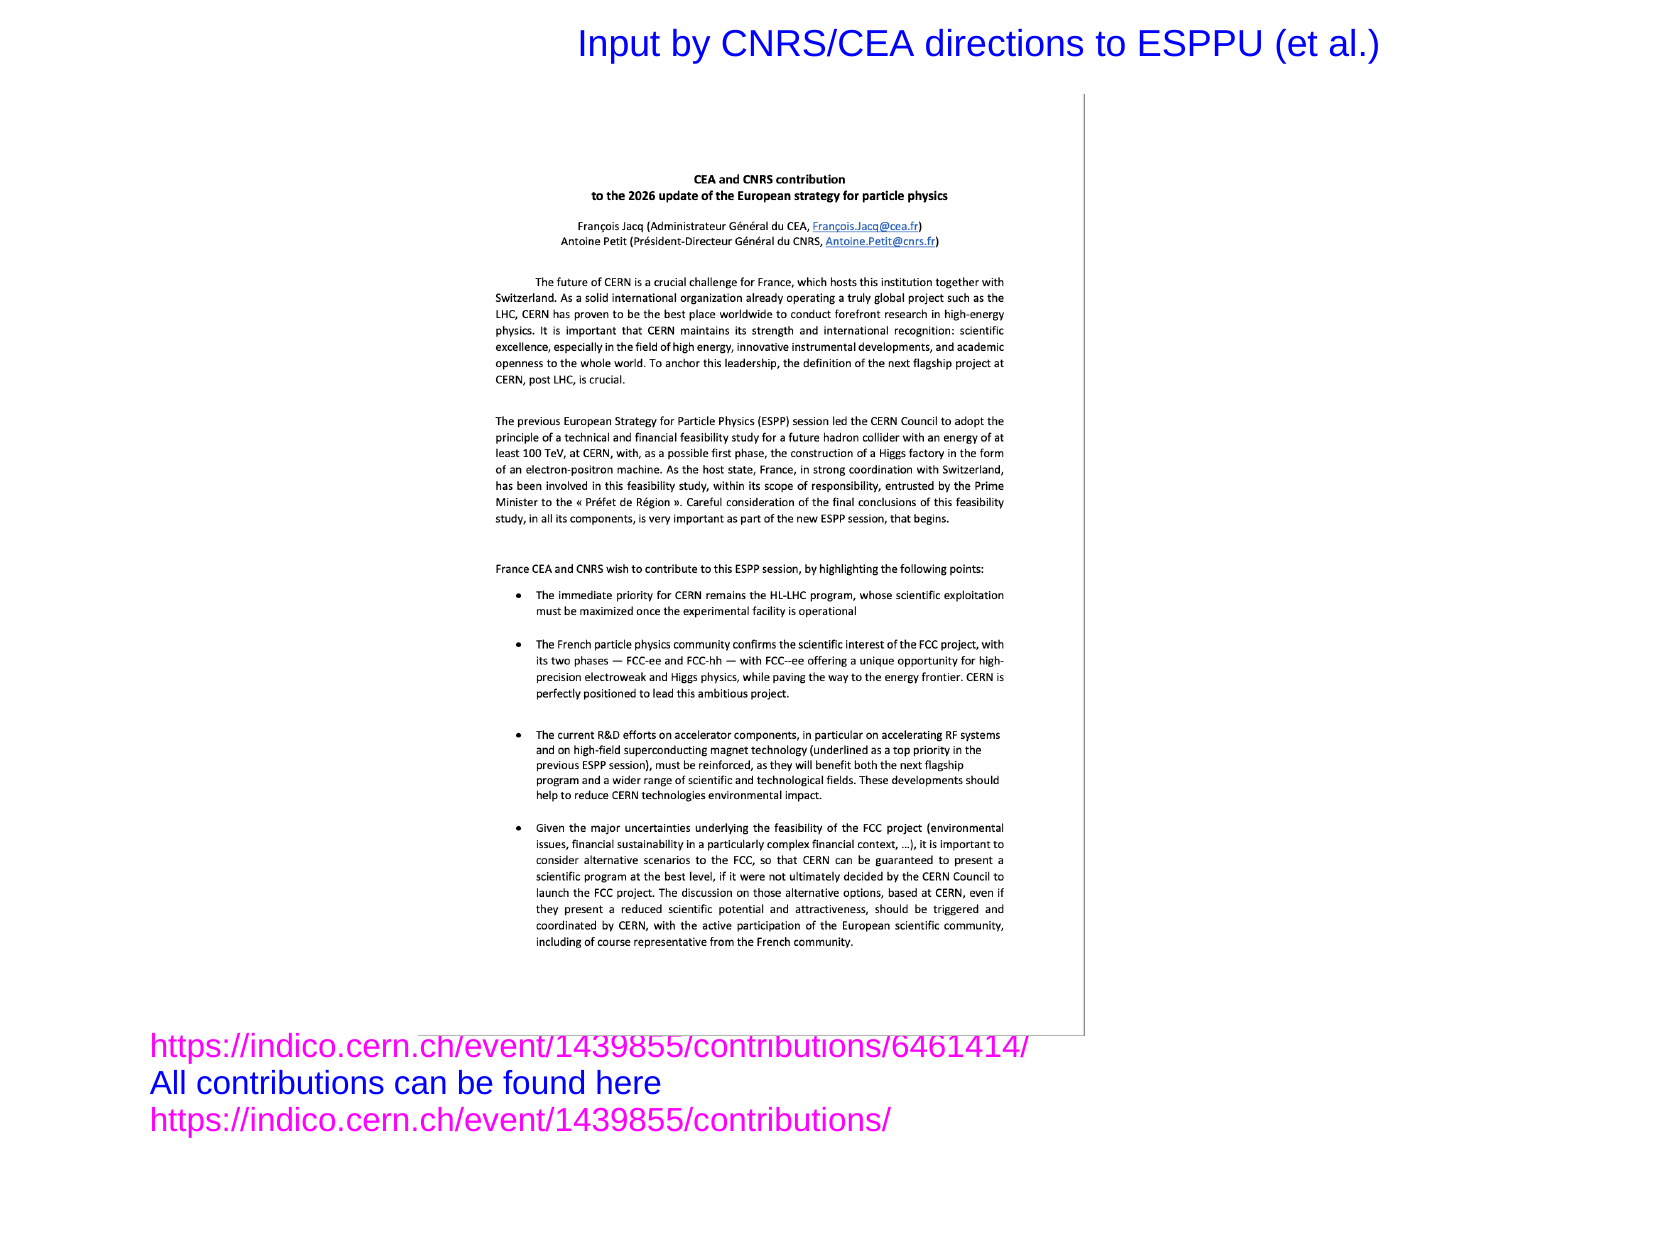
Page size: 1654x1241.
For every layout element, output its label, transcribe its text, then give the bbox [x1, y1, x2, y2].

text_box https://indico.cern.ch/event/1439855/contributions/6461414/ All contributions can be found here https://indico.cern.ch/event/1439855/contributions/ [135, 1020, 1439, 1156]
picture [418, 94, 1085, 1036]
text_box Input by CNRS/CEA directions to ESPPU (et al.) [562, 15, 1206, 72]
